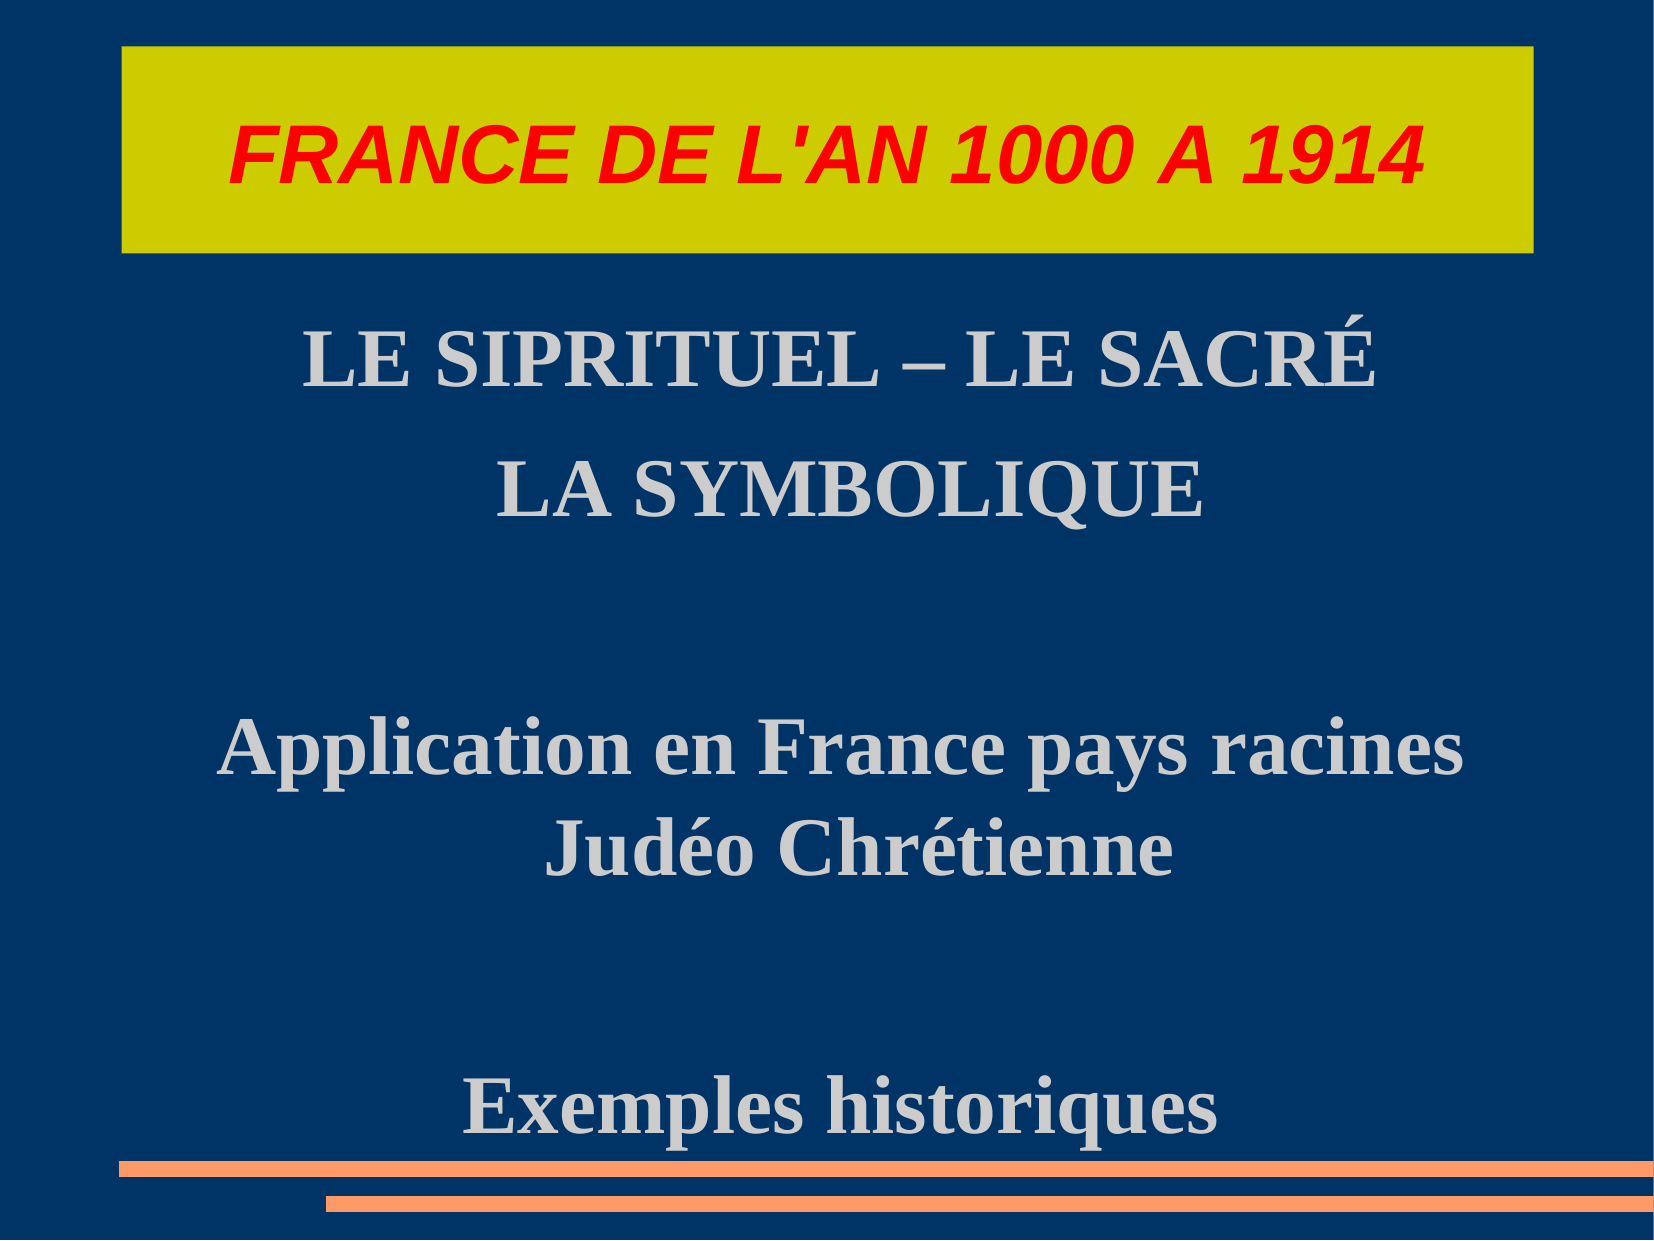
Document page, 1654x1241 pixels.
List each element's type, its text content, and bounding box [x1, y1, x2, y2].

title FRANCE DE L'AN 1000 A 1914 [121, 46, 1534, 254]
subtitle LE SIPRITUEL – LE SACRÉ LA SYMBOLIQUE Application en France pays racines Judéo Chrétienne Exemples historiques [121, 299, 1561, 1155]
